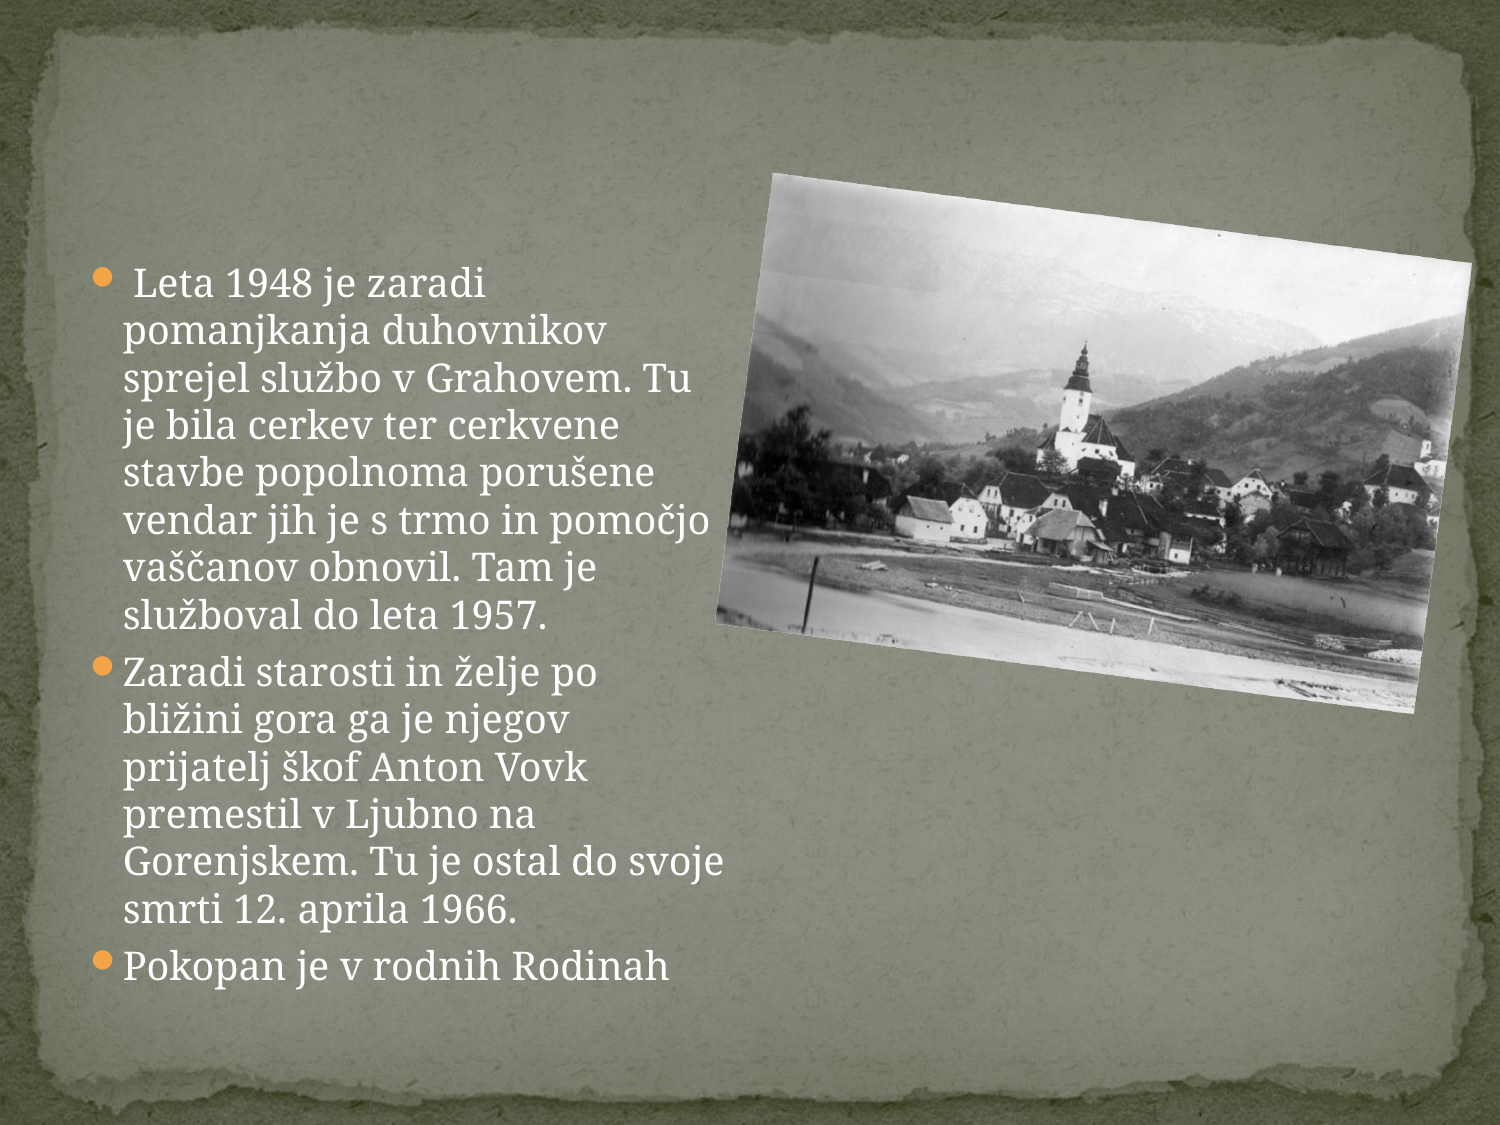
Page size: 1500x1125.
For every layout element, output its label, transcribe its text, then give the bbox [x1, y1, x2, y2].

picture [0, 0, 1500, 1125]
list Leta 1948 je zaradi pomanjkanja duhovnikov sprejel službo v Grahovem. Tu je bila cerkev ter cerkvene stavbe popolnoma porušene vendar jih je s trmo in pomočjo vaščanov obnovil. Tam je služboval do leta 1957. Zaradi starosti in želje po bližini gora ga je njegov prijatelj škof Anton Vovk premestil v Ljubno na Gorenjskem. Tu je ostal do svoje smrti 12. aprila 1966. Pokopan je v rodnih Rodinah [75, 249, 741, 1000]
